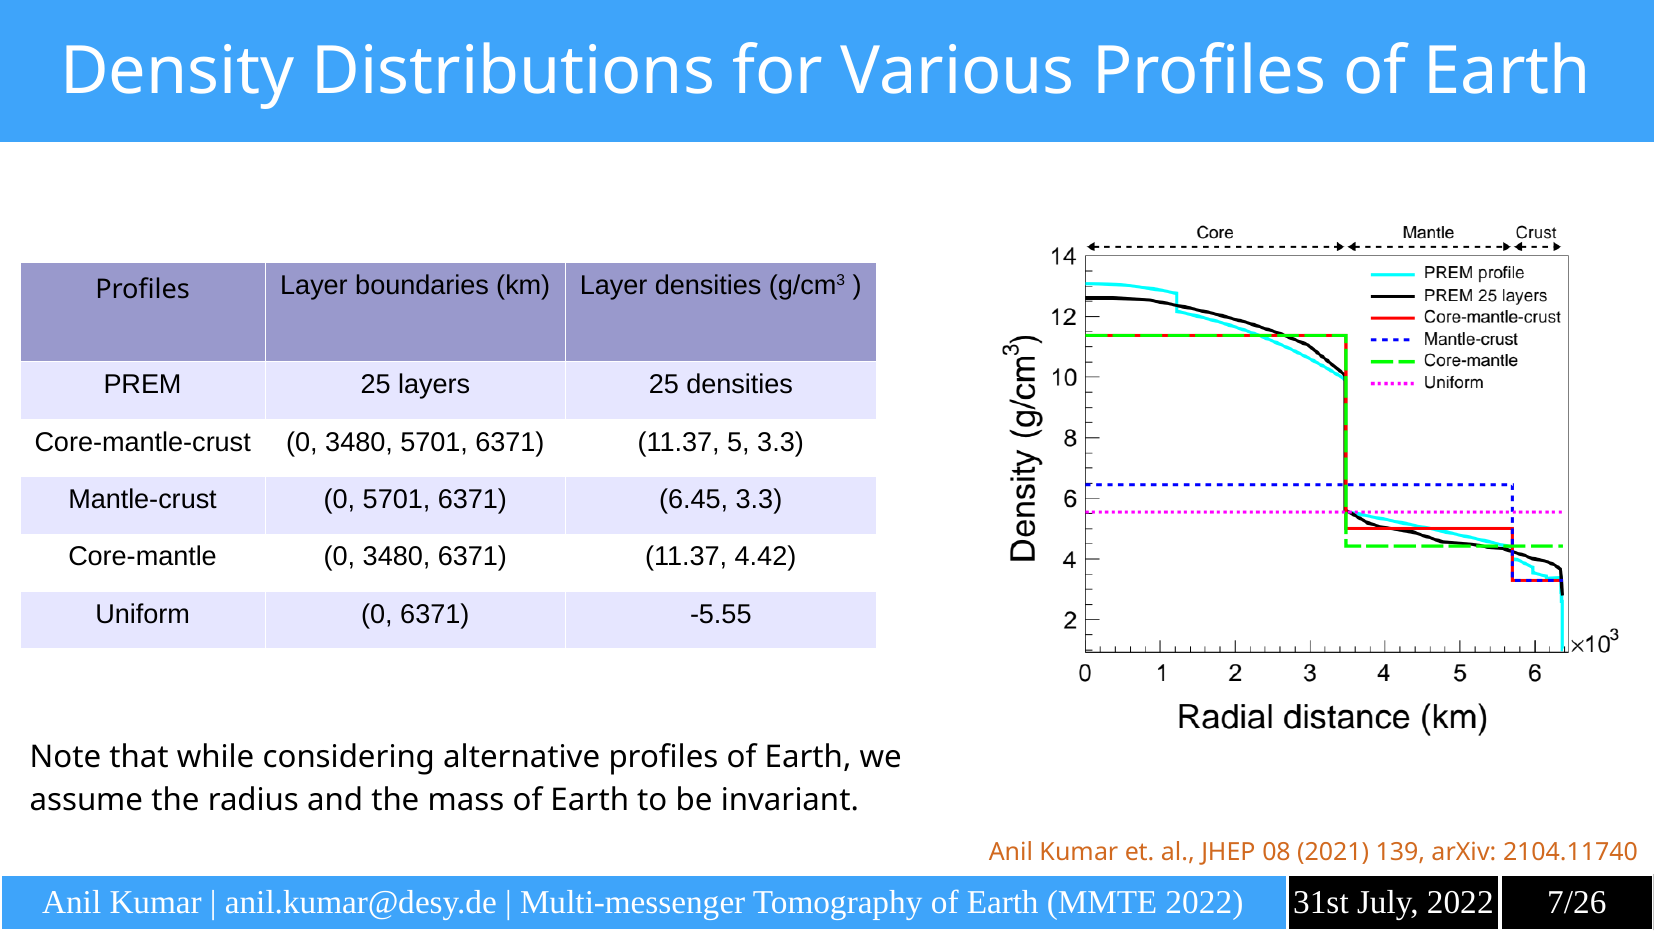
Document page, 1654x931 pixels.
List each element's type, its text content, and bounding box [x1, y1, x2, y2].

table_cell (11.37, 5, 3.3) [566, 420, 876, 476]
table_cell Core-mantle [21, 535, 265, 591]
table_cell 25 densities [566, 362, 876, 419]
table_cell (0, 3480, 6371) [266, 535, 565, 591]
text_box Note that while considering alternative profiles of Earth, we assume the radius and the mass of Earth to be invariant. [14, 726, 1004, 825]
table_cell Core-mantle-crust [21, 420, 265, 476]
table_cell Uniform [21, 592, 265, 648]
text_box Anil Kumar et. al., JHEP 08 (2021) 139, arXiv: 2104.11740 [0, 826, 1654, 875]
table_header Layer densities (g/cm3 ) [566, 263, 876, 361]
title Density Distributions for Various Profiles of Earth [0, 0, 1654, 142]
table_cell (0, 6371) [266, 592, 565, 648]
table_cell Mantle-crust [21, 477, 265, 534]
table_cell (0, 5701, 6371) [266, 477, 565, 534]
table_cell (0, 3480, 5701, 6371) [266, 420, 565, 476]
table_cell PREM [21, 362, 265, 419]
table_cell 25 layers [266, 362, 565, 419]
table_header Profiles [21, 263, 265, 361]
table_cell -5.55 [566, 592, 876, 648]
table_cell (11.37, 4.42) [566, 535, 876, 591]
table_cell (6.45, 3.3) [566, 477, 876, 534]
picture [998, 224, 1619, 746]
table_header Layer boundaries (km) [266, 263, 565, 361]
